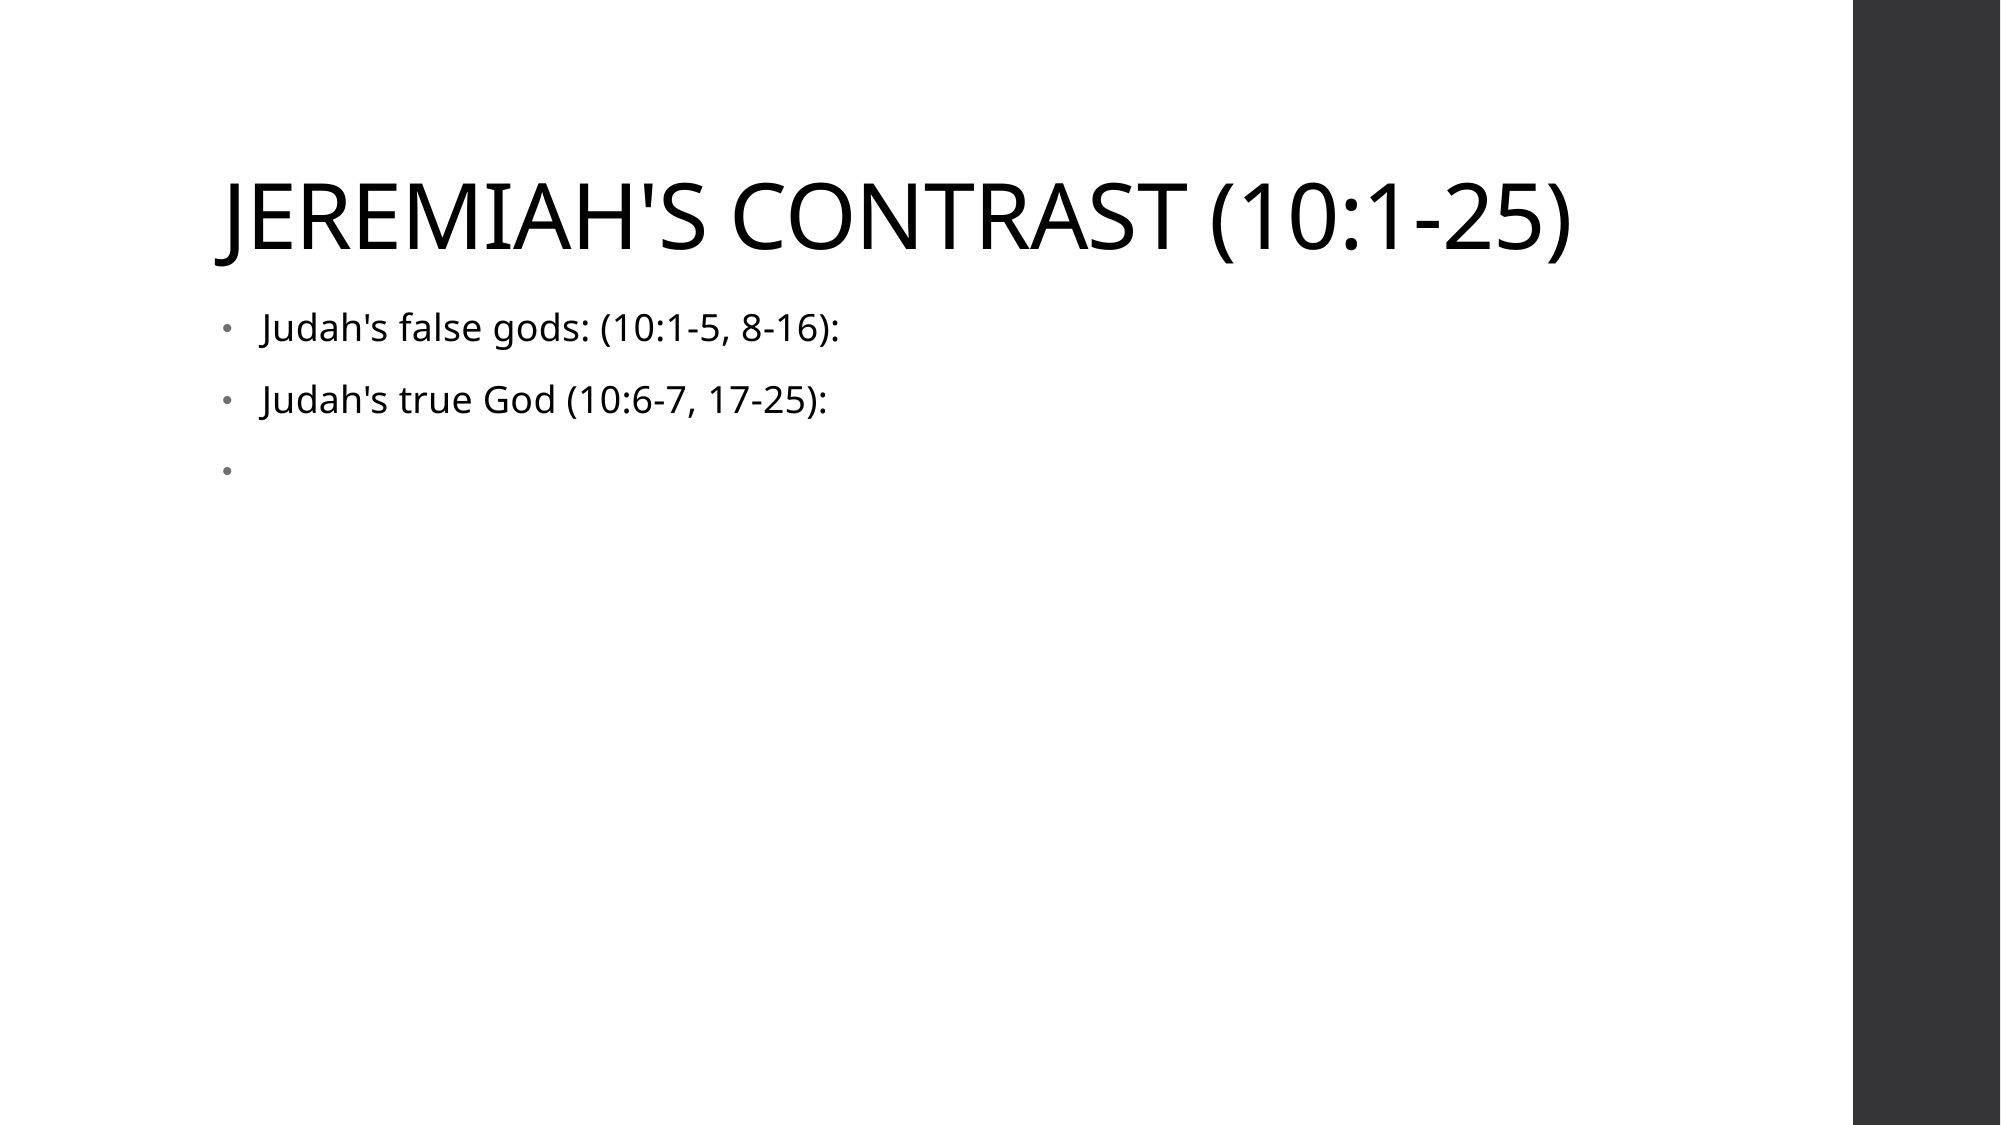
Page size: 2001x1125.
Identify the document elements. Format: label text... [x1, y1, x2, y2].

title JEREMIAH'S CONTRAST (10:1-25) [206, 60, 1797, 278]
list Judah's false gods: (10:1-5, 8-16): Judah's true God (10:6-7, 17-25): [206, 299, 1617, 1014]
